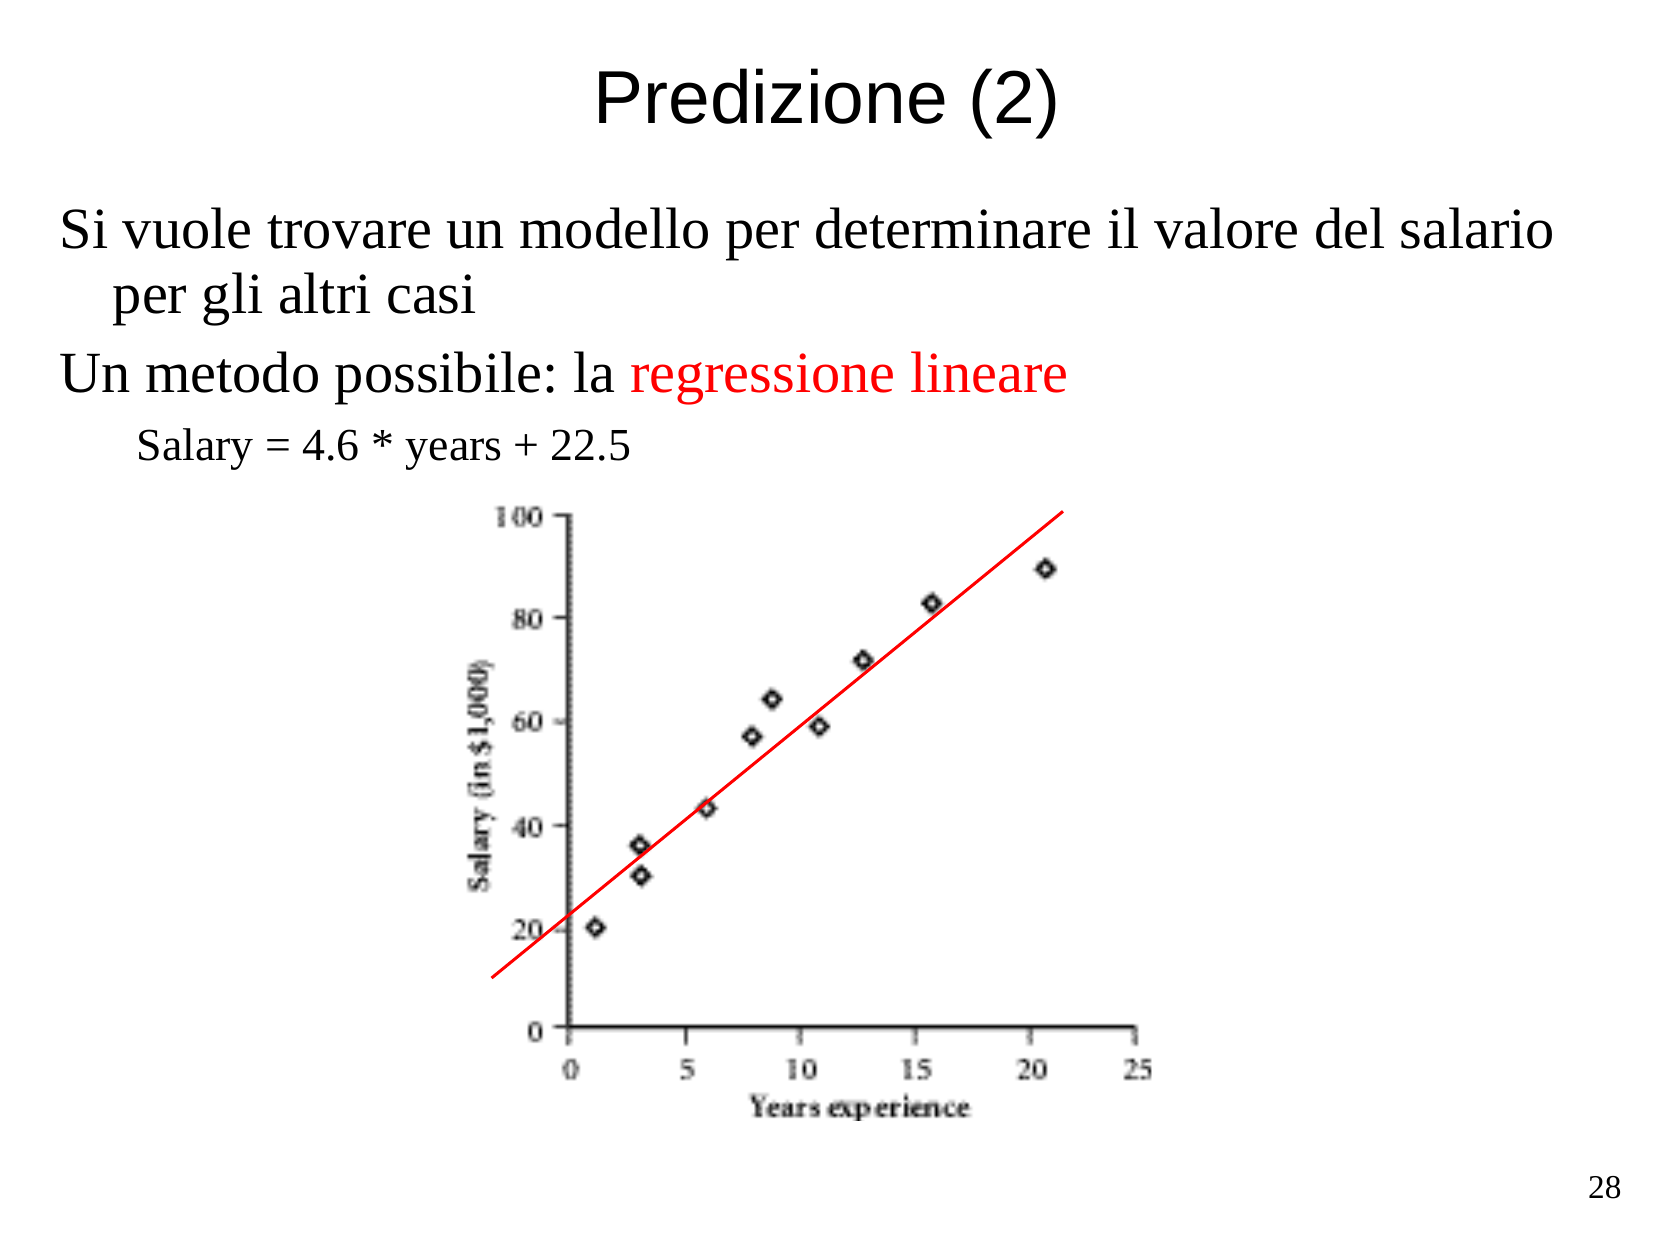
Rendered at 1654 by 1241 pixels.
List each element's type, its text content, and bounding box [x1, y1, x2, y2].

picture [462, 501, 1152, 1121]
title Predizione (2) [37, 30, 1617, 166]
list Si vuole trovare un modello per determinare il valore del salario per gli altri casi Un metodo possibile: la regressione lineare Salary = 4.6 * years + 22.5 [42, 196, 1612, 1187]
